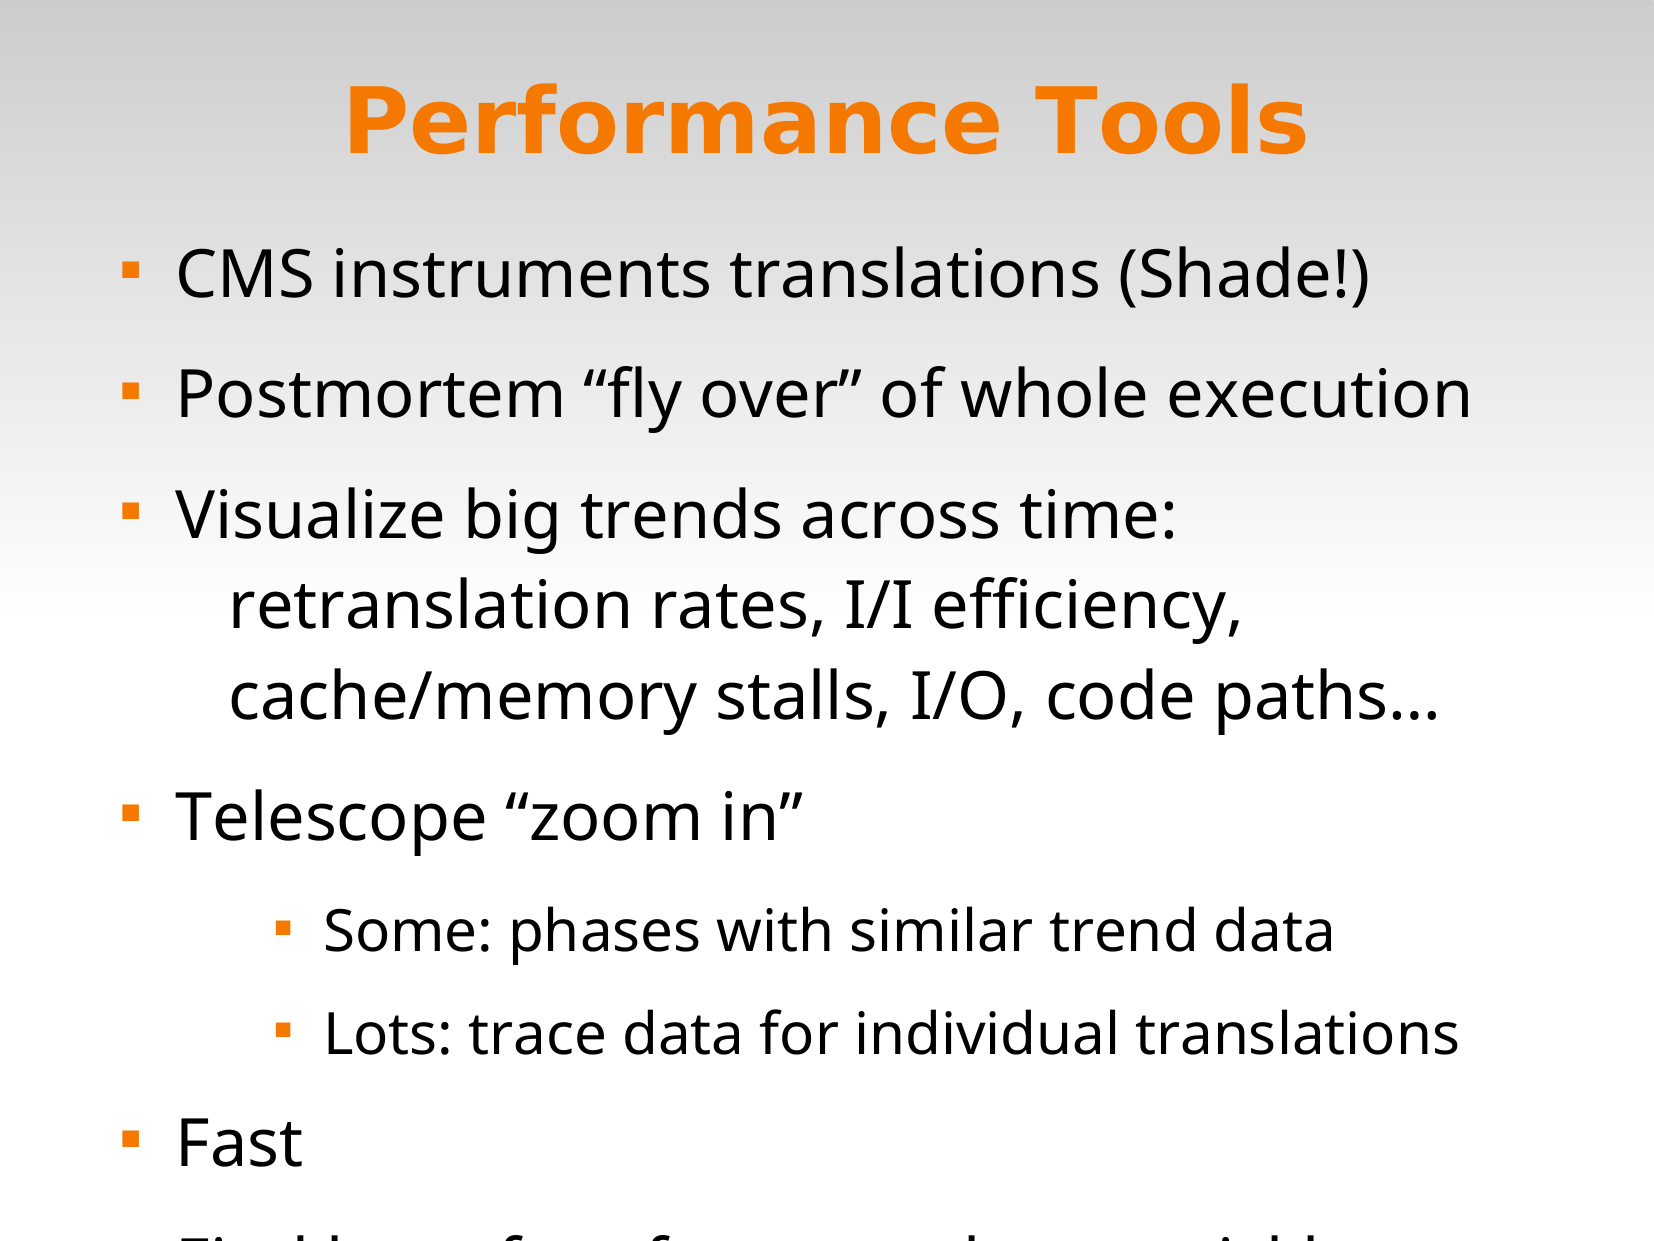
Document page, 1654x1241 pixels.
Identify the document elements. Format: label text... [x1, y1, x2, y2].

list CMS instruments translations (Shade!) Postmortem “fly over” of whole execution Visualize big trends across time: retranslation rates, I/I efficiency, cache/memory stalls, I/O, code paths… Telescope “zoom in” Some: phases with similar trend data Lots: trace data for individual translations Fast Find lots of performance bugs quickly [86, 226, 1576, 1202]
title Performance Tools [82, 56, 1571, 188]
